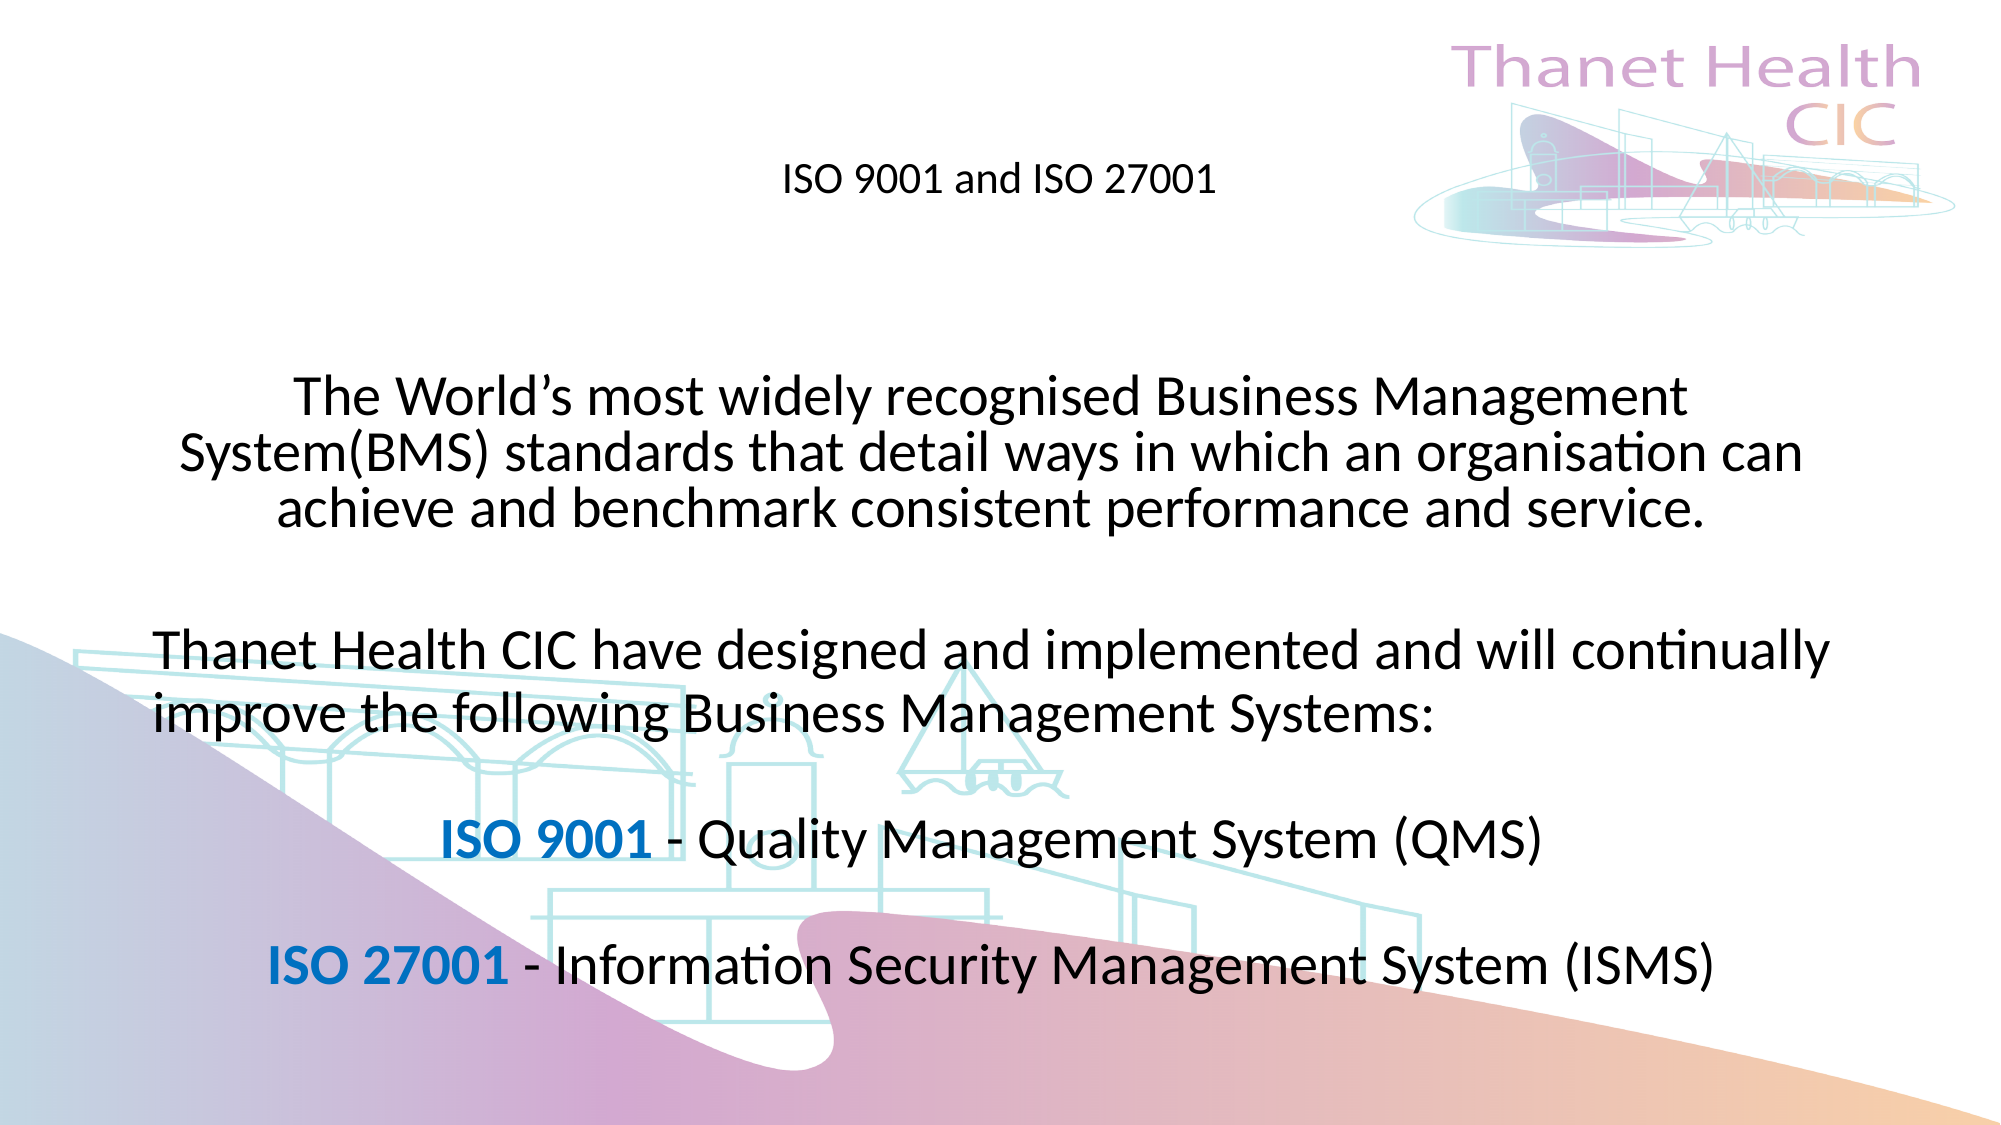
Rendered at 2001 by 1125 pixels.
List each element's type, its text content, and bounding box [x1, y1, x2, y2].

list The World’s most widely recognised Business Management System(BMS) standards that detail ways in which an organisation can achieve and benchmark consistent performance and service. Thanet Health CIC have designed and implemented and will continually improve the following Business Management Systems: ISO 9001 - Quality Management System (QMS) ISO 27001 - Information Security Management System (ISMS) [137, 277, 1863, 1043]
title ISO 9001 and ISO 27001 [137, 59, 1863, 277]
